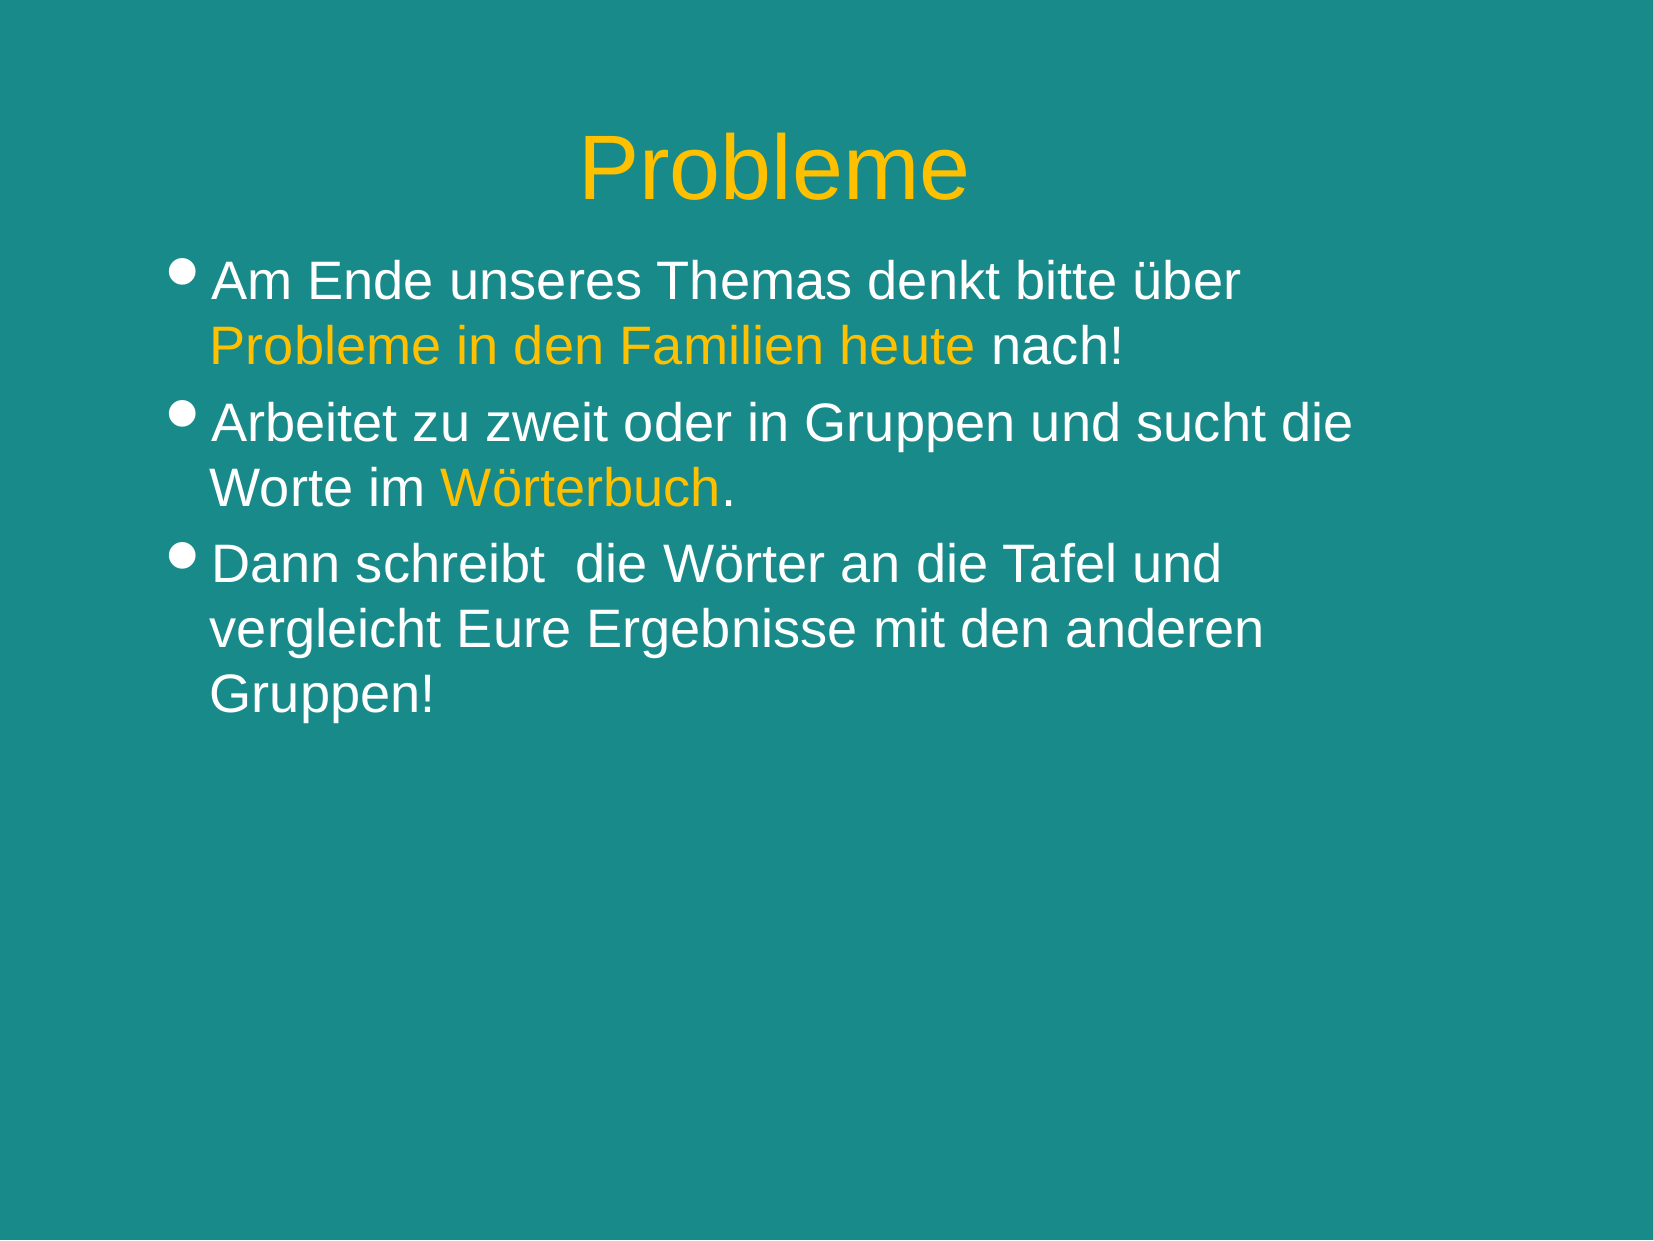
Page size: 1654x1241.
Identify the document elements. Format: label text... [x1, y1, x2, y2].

title Probleme [150, 44, 1426, 233]
list Am Ende unseres Themas denkt bitte über Probleme in den Familien heute nach! Arbeitet zu zweit oder in Gruppen und sucht die Worte im Wörterbuch. Dann schreibt die Wörter an die Tafel und vergleicht Eure Ergebnisse mit den anderen Gruppen! [150, 237, 1426, 988]
